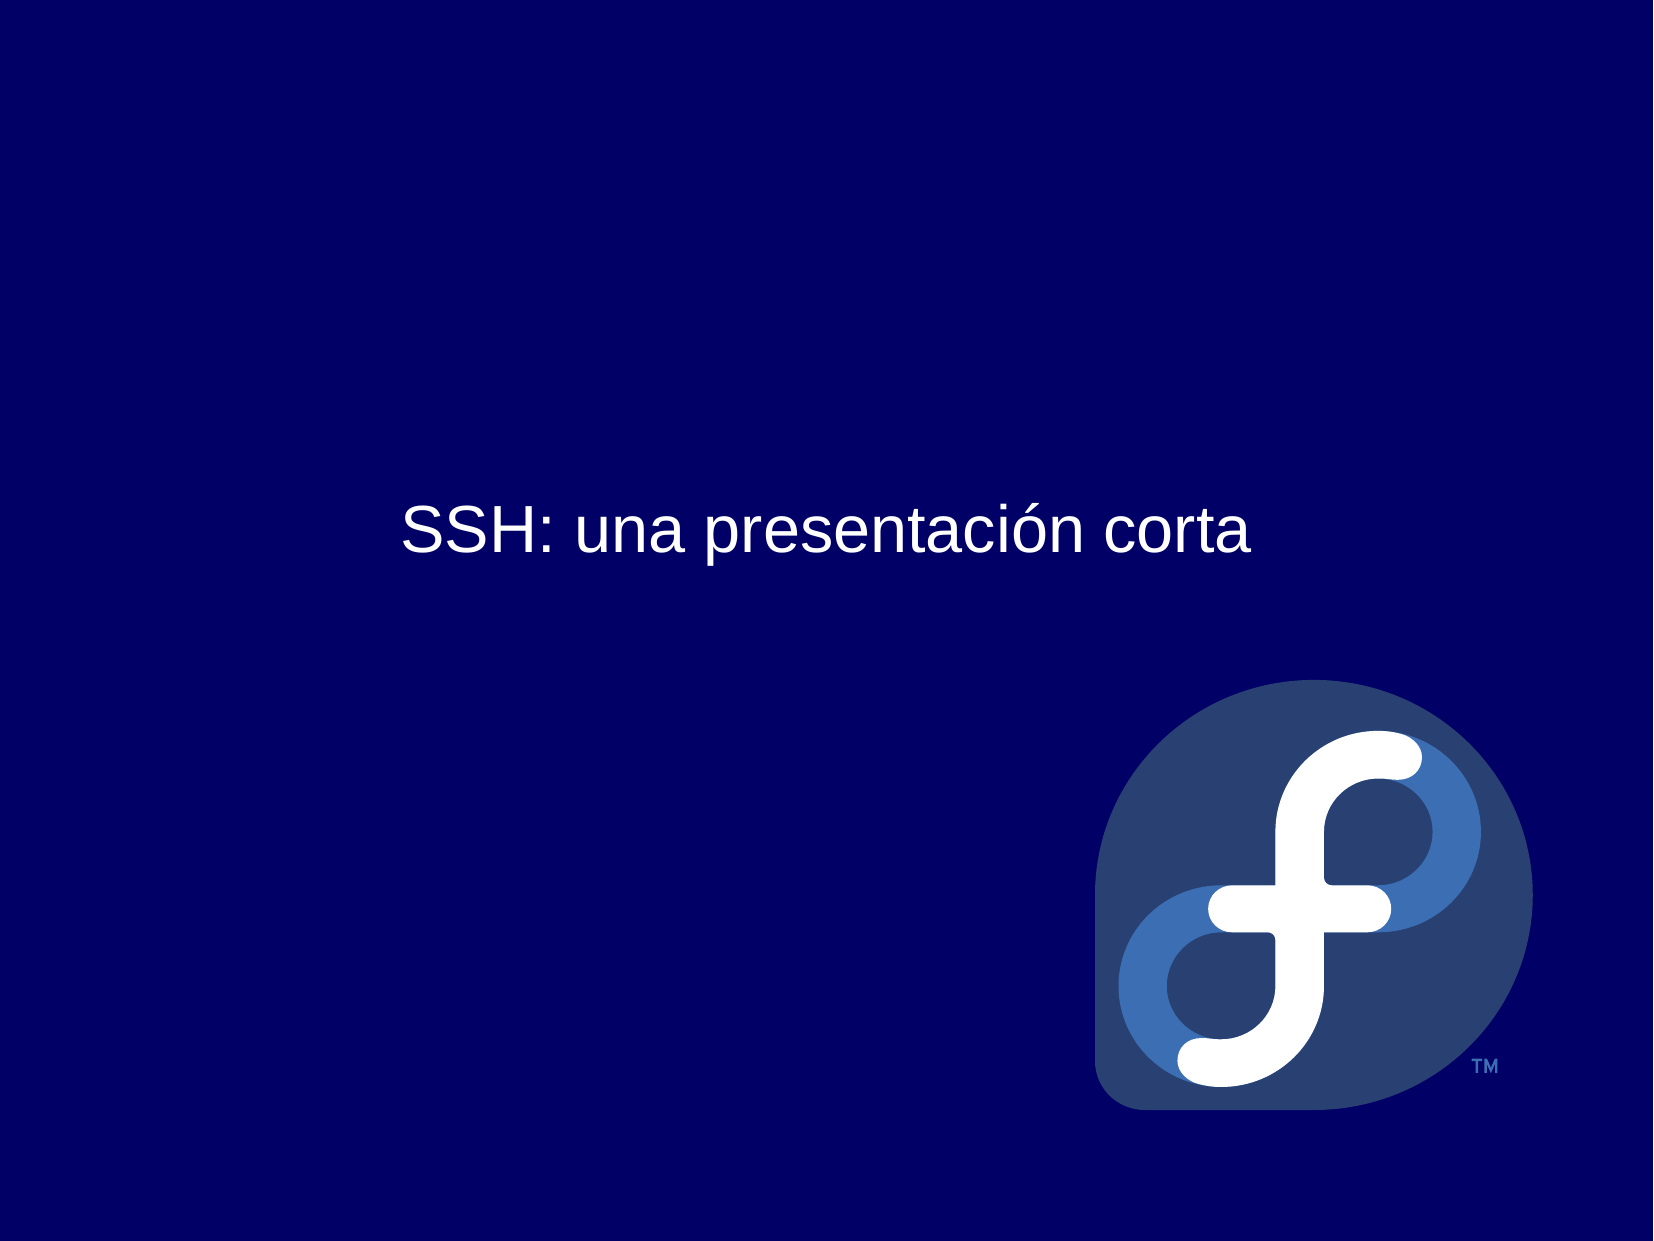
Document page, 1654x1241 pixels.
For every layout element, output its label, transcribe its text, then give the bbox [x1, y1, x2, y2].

picture [1095, 679, 1533, 1111]
subtitle SSH: una presentación corta [82, 49, 1571, 1010]
